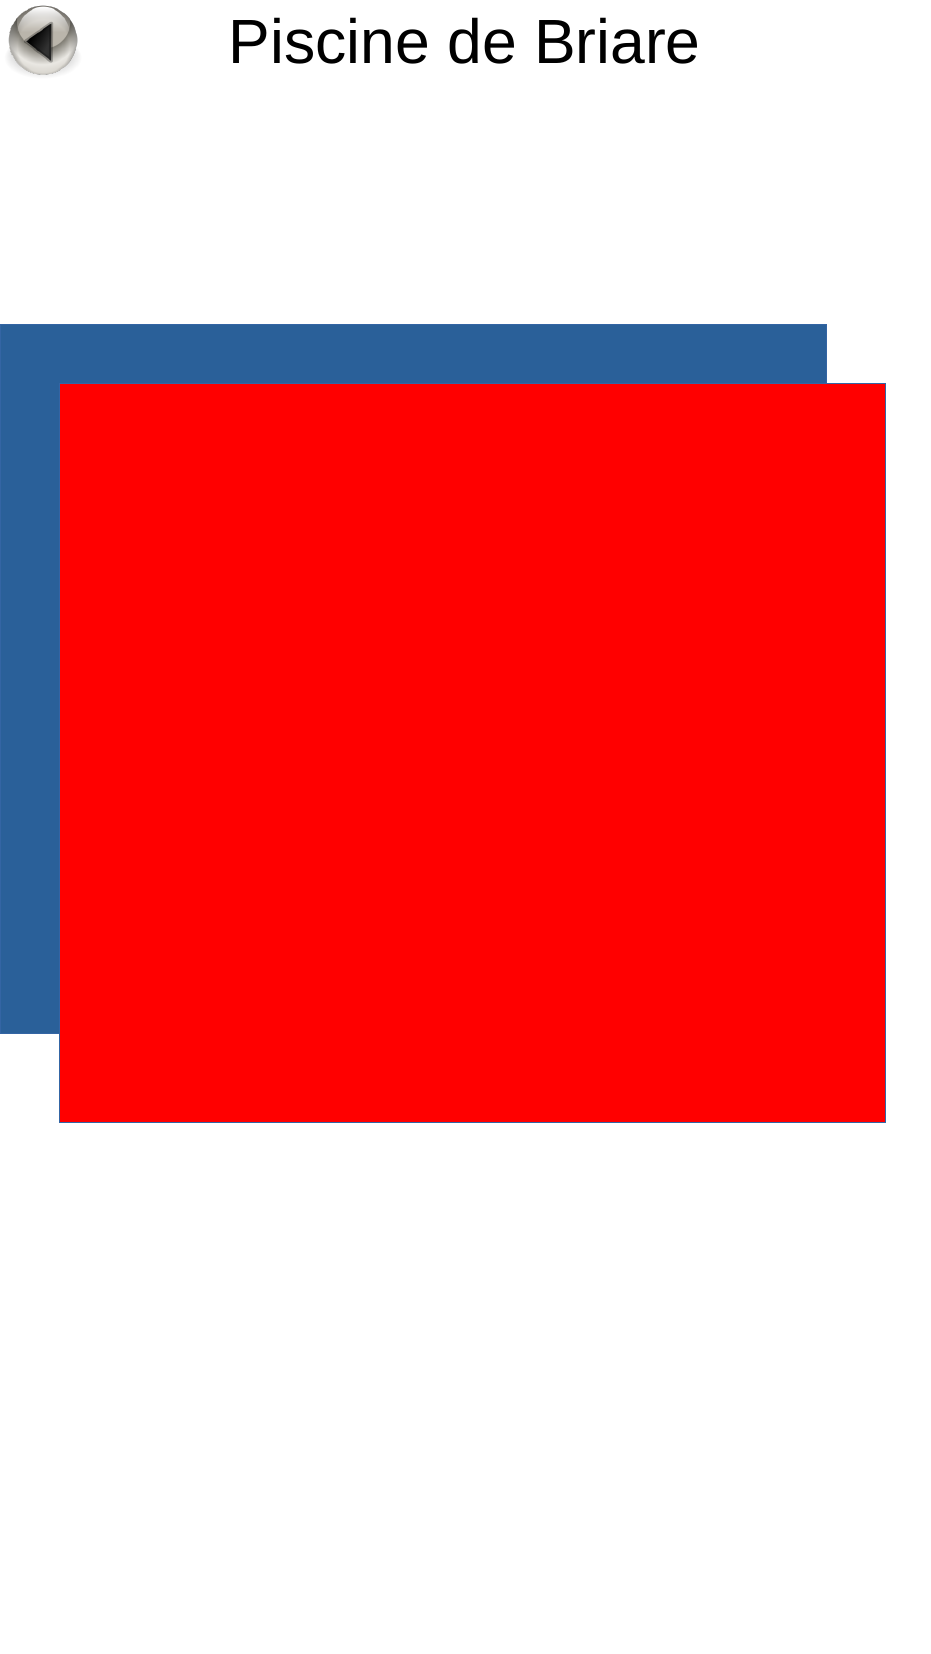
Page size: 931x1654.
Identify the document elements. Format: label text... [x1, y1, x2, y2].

text_box [0, 324, 886, 1123]
text_box Piscine de Briare [89, 0, 931, 85]
picture [0, 0, 89, 89]
